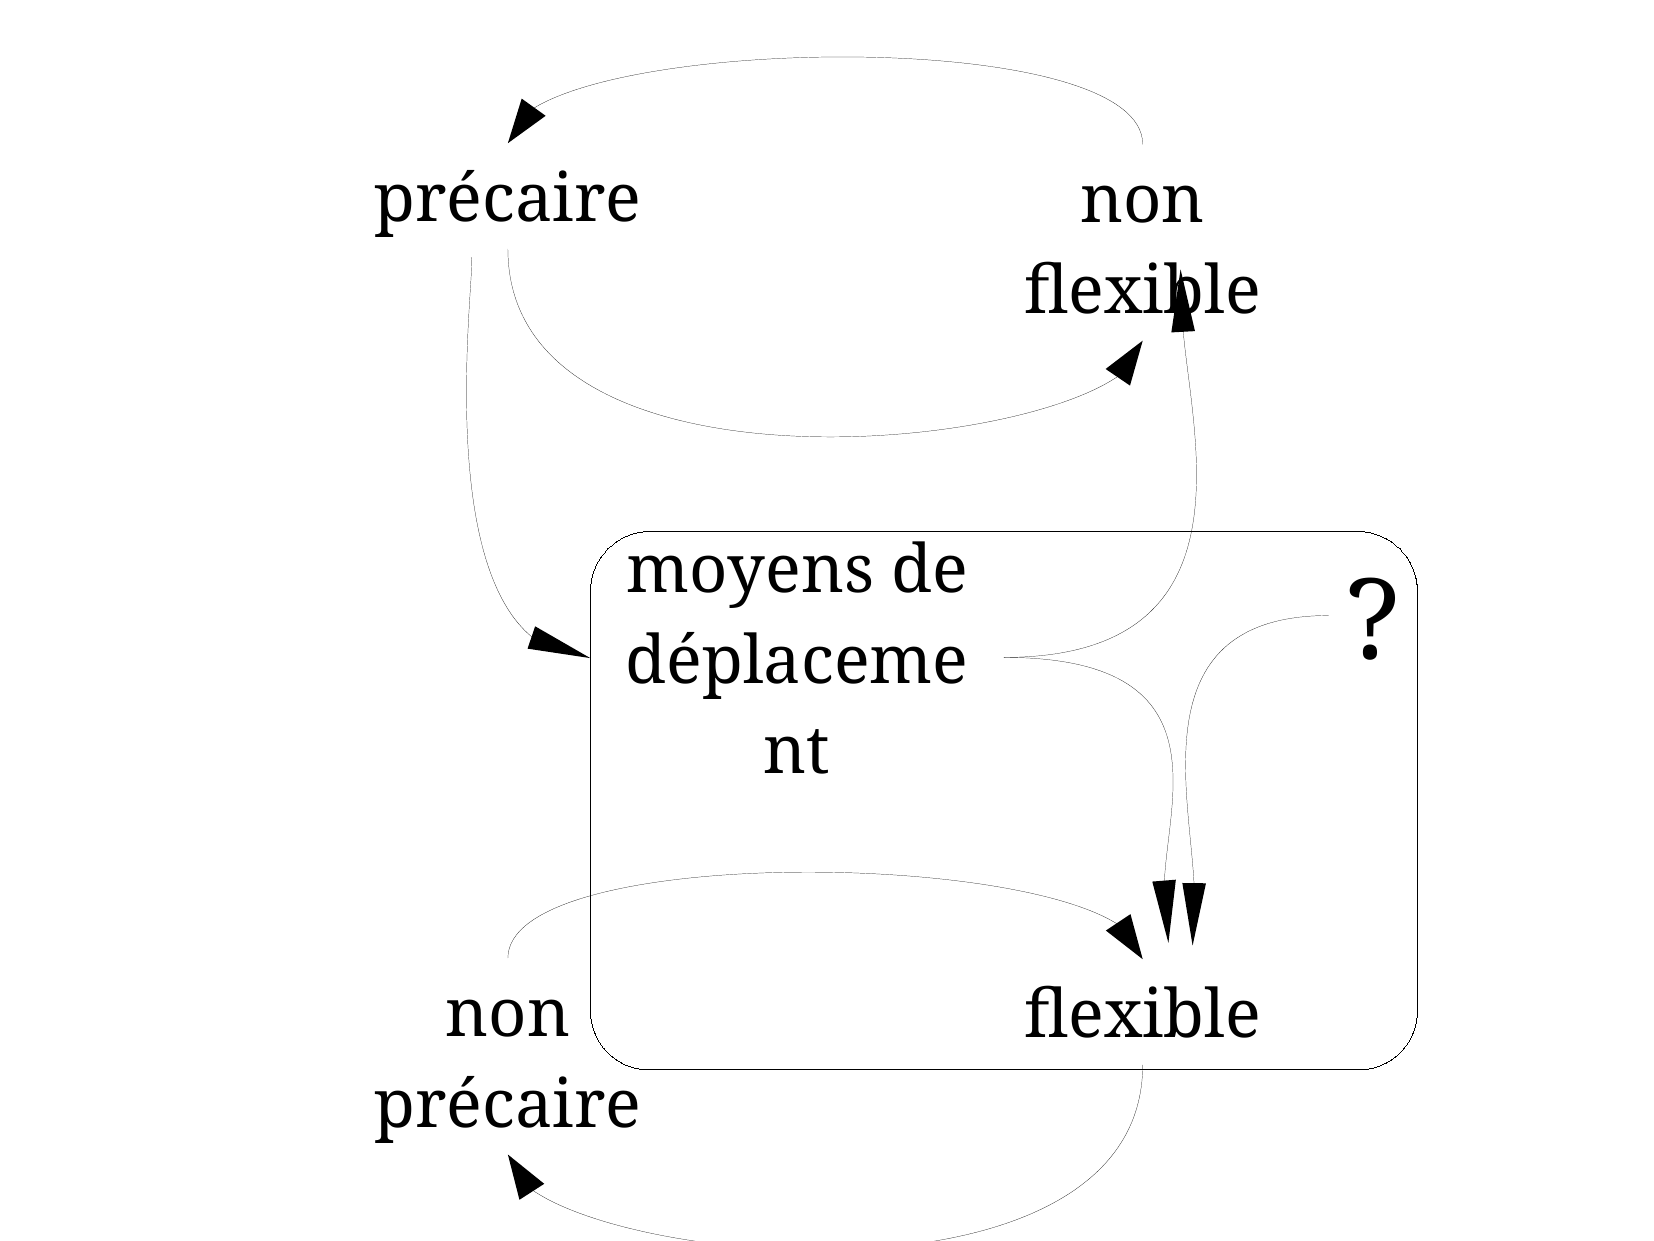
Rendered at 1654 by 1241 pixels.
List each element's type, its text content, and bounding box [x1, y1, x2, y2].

text_box ? [1328, 531, 1418, 699]
text_box flexible [980, 959, 1306, 1065]
text_box non flexible [953, 144, 1332, 250]
text_box non précaire [301, 958, 715, 1063]
text_box précaire [301, 143, 715, 249]
text_box moyens de déplacement [590, 513, 1004, 709]
